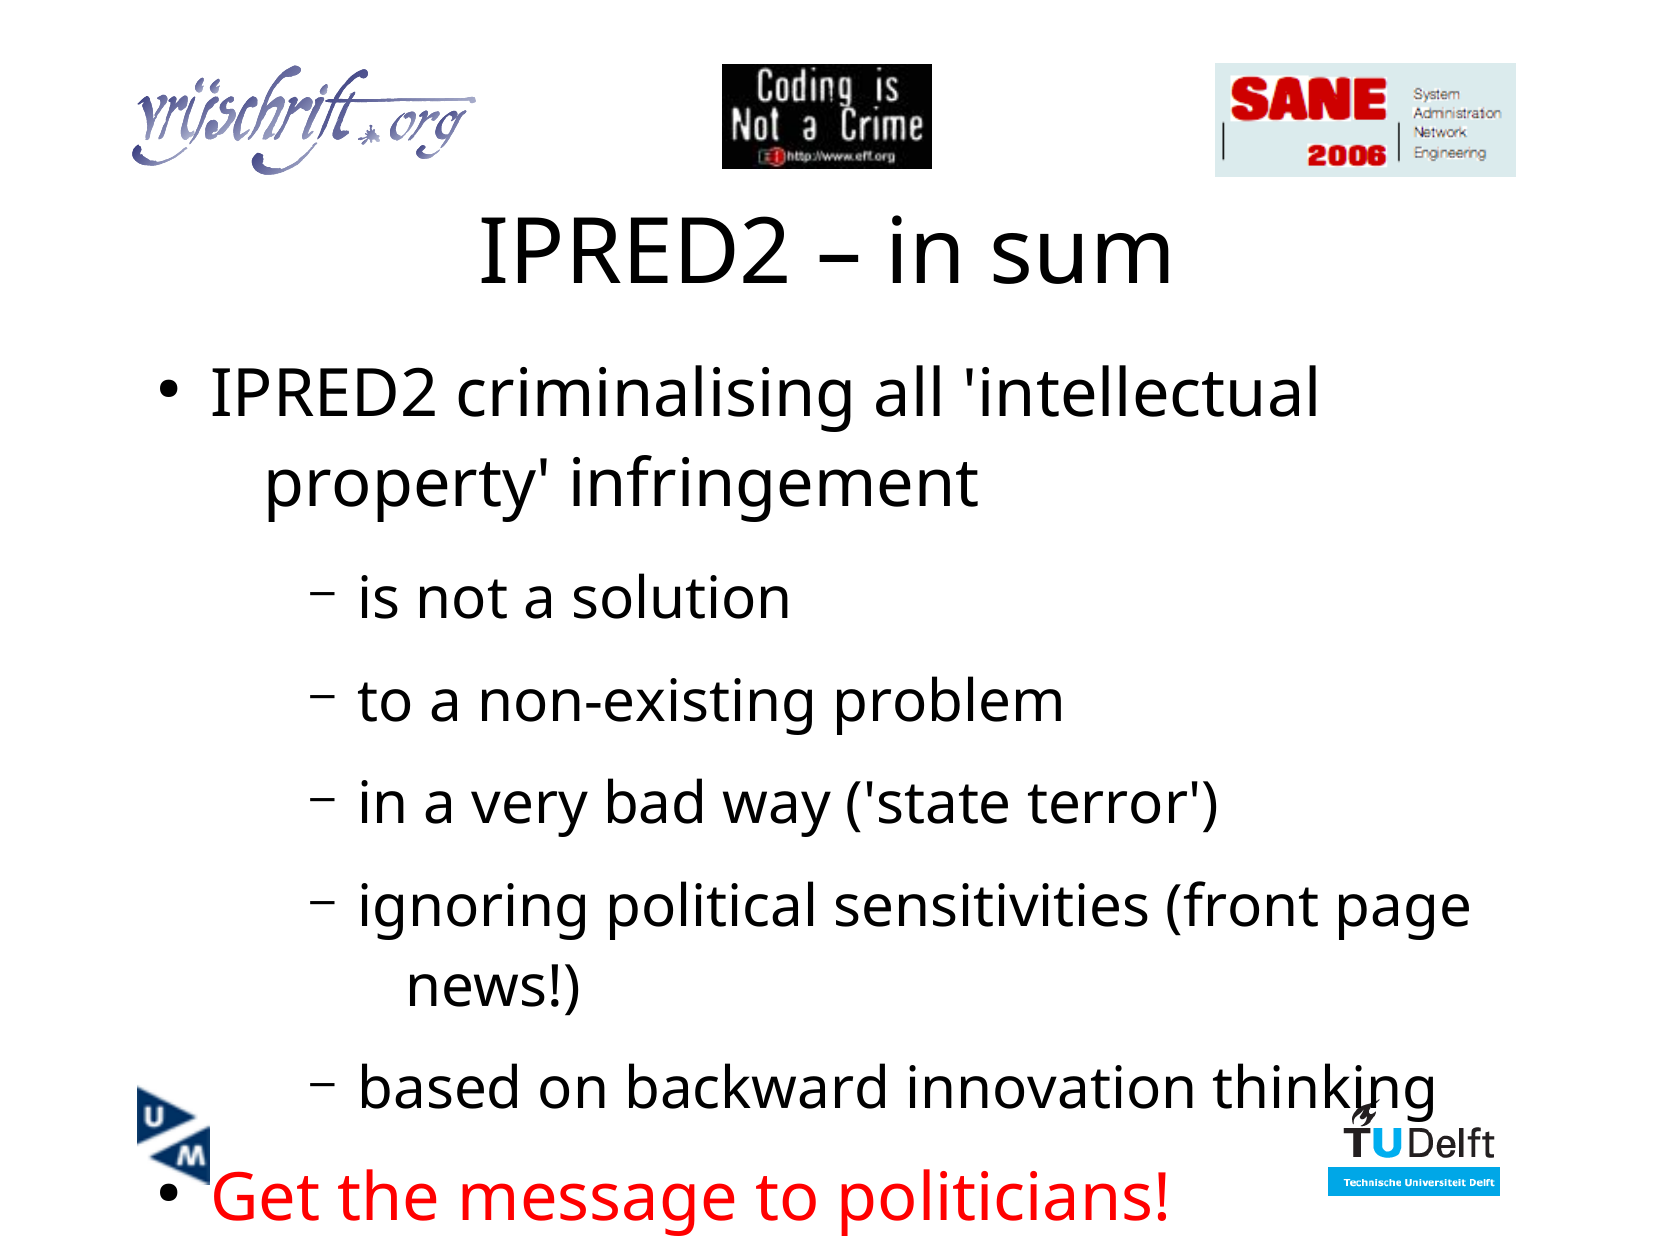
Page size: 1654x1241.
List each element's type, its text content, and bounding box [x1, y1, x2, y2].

title IPRED2 – in sum [121, 144, 1534, 344]
picture [1478, 1180, 1492, 1185]
picture [1215, 63, 1516, 144]
list IPRED2 criminalising all 'intellectual property' infringement is not a solution to a non-existing problem in a very bad way ('state terror') ignoring political sensitivities (front page news!) based on backward innovation thinking Get the message to politicians! [121, 344, 1534, 1127]
picture [1383, 1127, 1393, 1151]
picture [1328, 1127, 1500, 1166]
picture [722, 64, 932, 144]
picture [137, 1127, 210, 1185]
